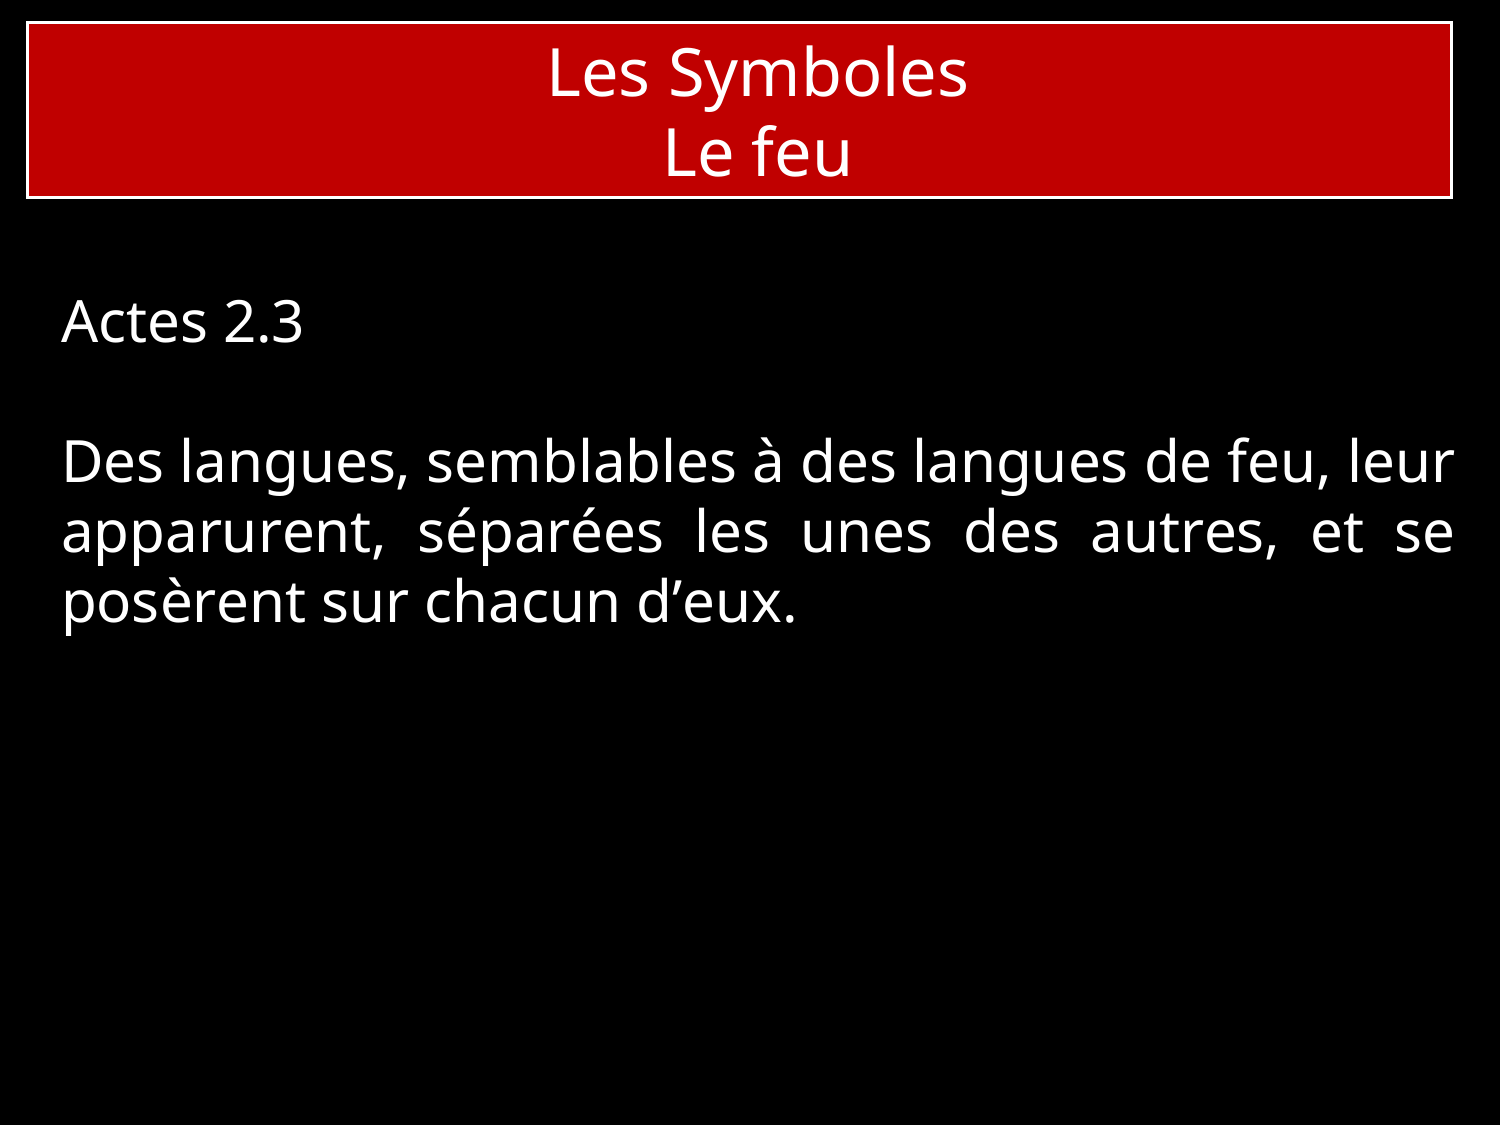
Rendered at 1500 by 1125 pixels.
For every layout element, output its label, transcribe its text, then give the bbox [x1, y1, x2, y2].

text_box Actes 2.3 Des langues, semblables à des langues de feu, leur apparurent, séparées les unes des autres, et se posèrent sur chacun d’eux. [46, 276, 1471, 642]
text_box Les Symboles Le feu [27, 22, 1452, 198]
